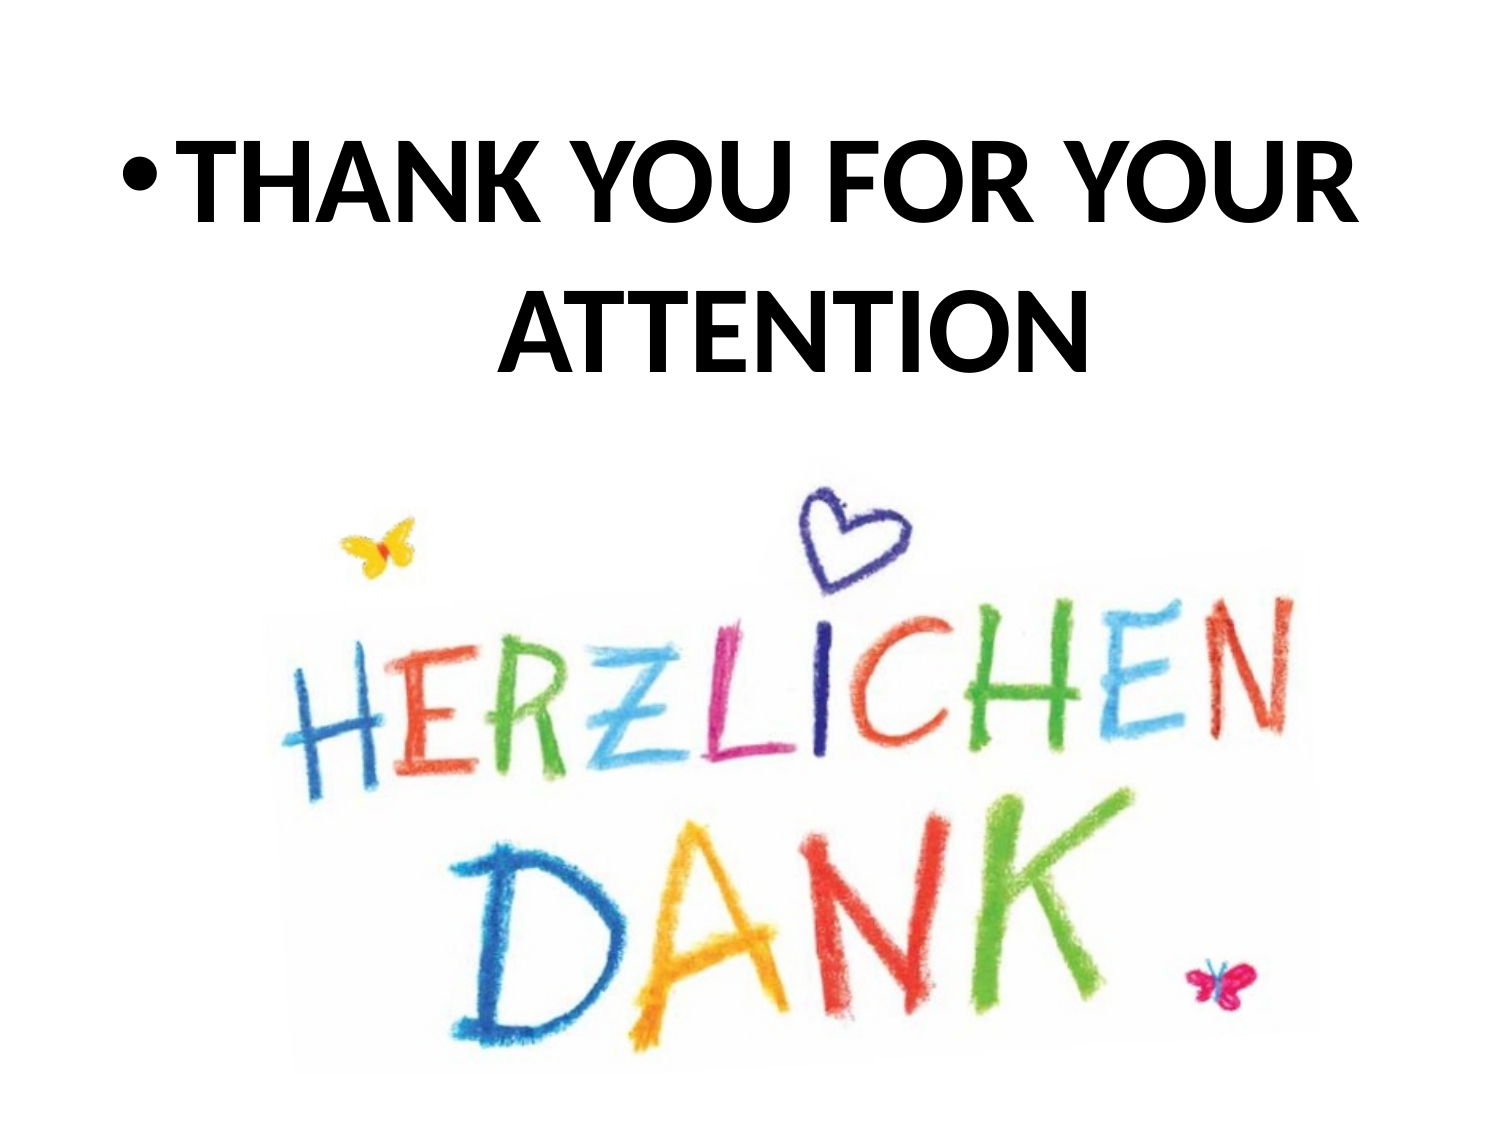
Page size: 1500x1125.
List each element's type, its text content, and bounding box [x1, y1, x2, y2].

list THANK YOU FOR YOUR ATTENTION [64, 90, 1415, 833]
picture [242, 456, 1320, 1076]
